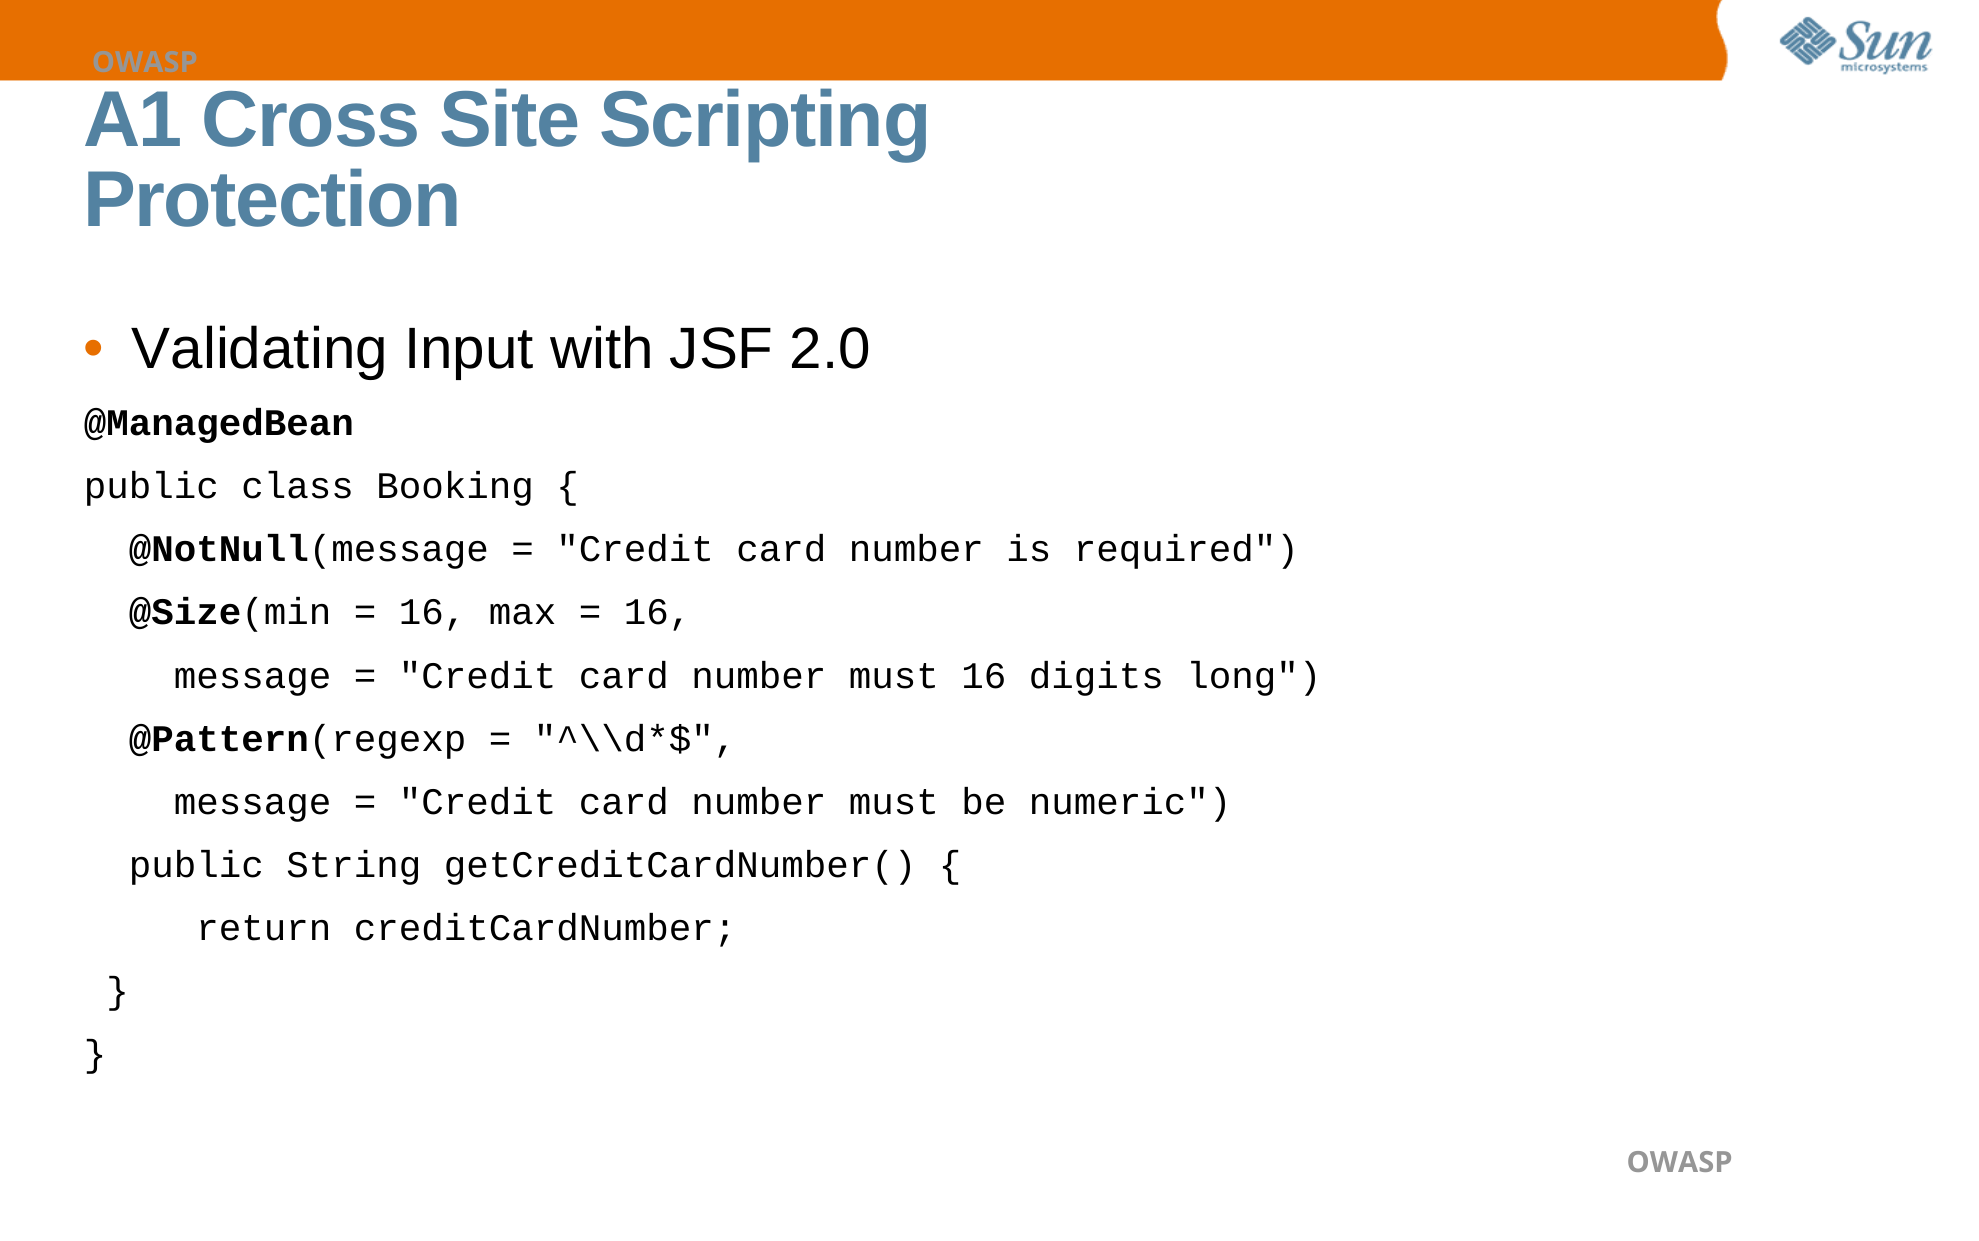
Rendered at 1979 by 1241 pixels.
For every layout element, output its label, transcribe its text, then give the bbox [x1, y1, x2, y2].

list Validating Input with JSF 2.0 @ManagedBean public class Booking { @NotNull(message = "Credit card number is required") @Size(min = 16, max = 16, message = "Credit card number must 16 digits long") @Pattern(regexp = "^\\d*$", message = "Credit card number must be numeric") public String getCreditCardNumber() { return creditCardNumber; } } [49, 316, 1811, 1180]
title A1 Cross Site Scripting Protection [83, 82, 1880, 269]
picture [0, 0, 1979, 83]
